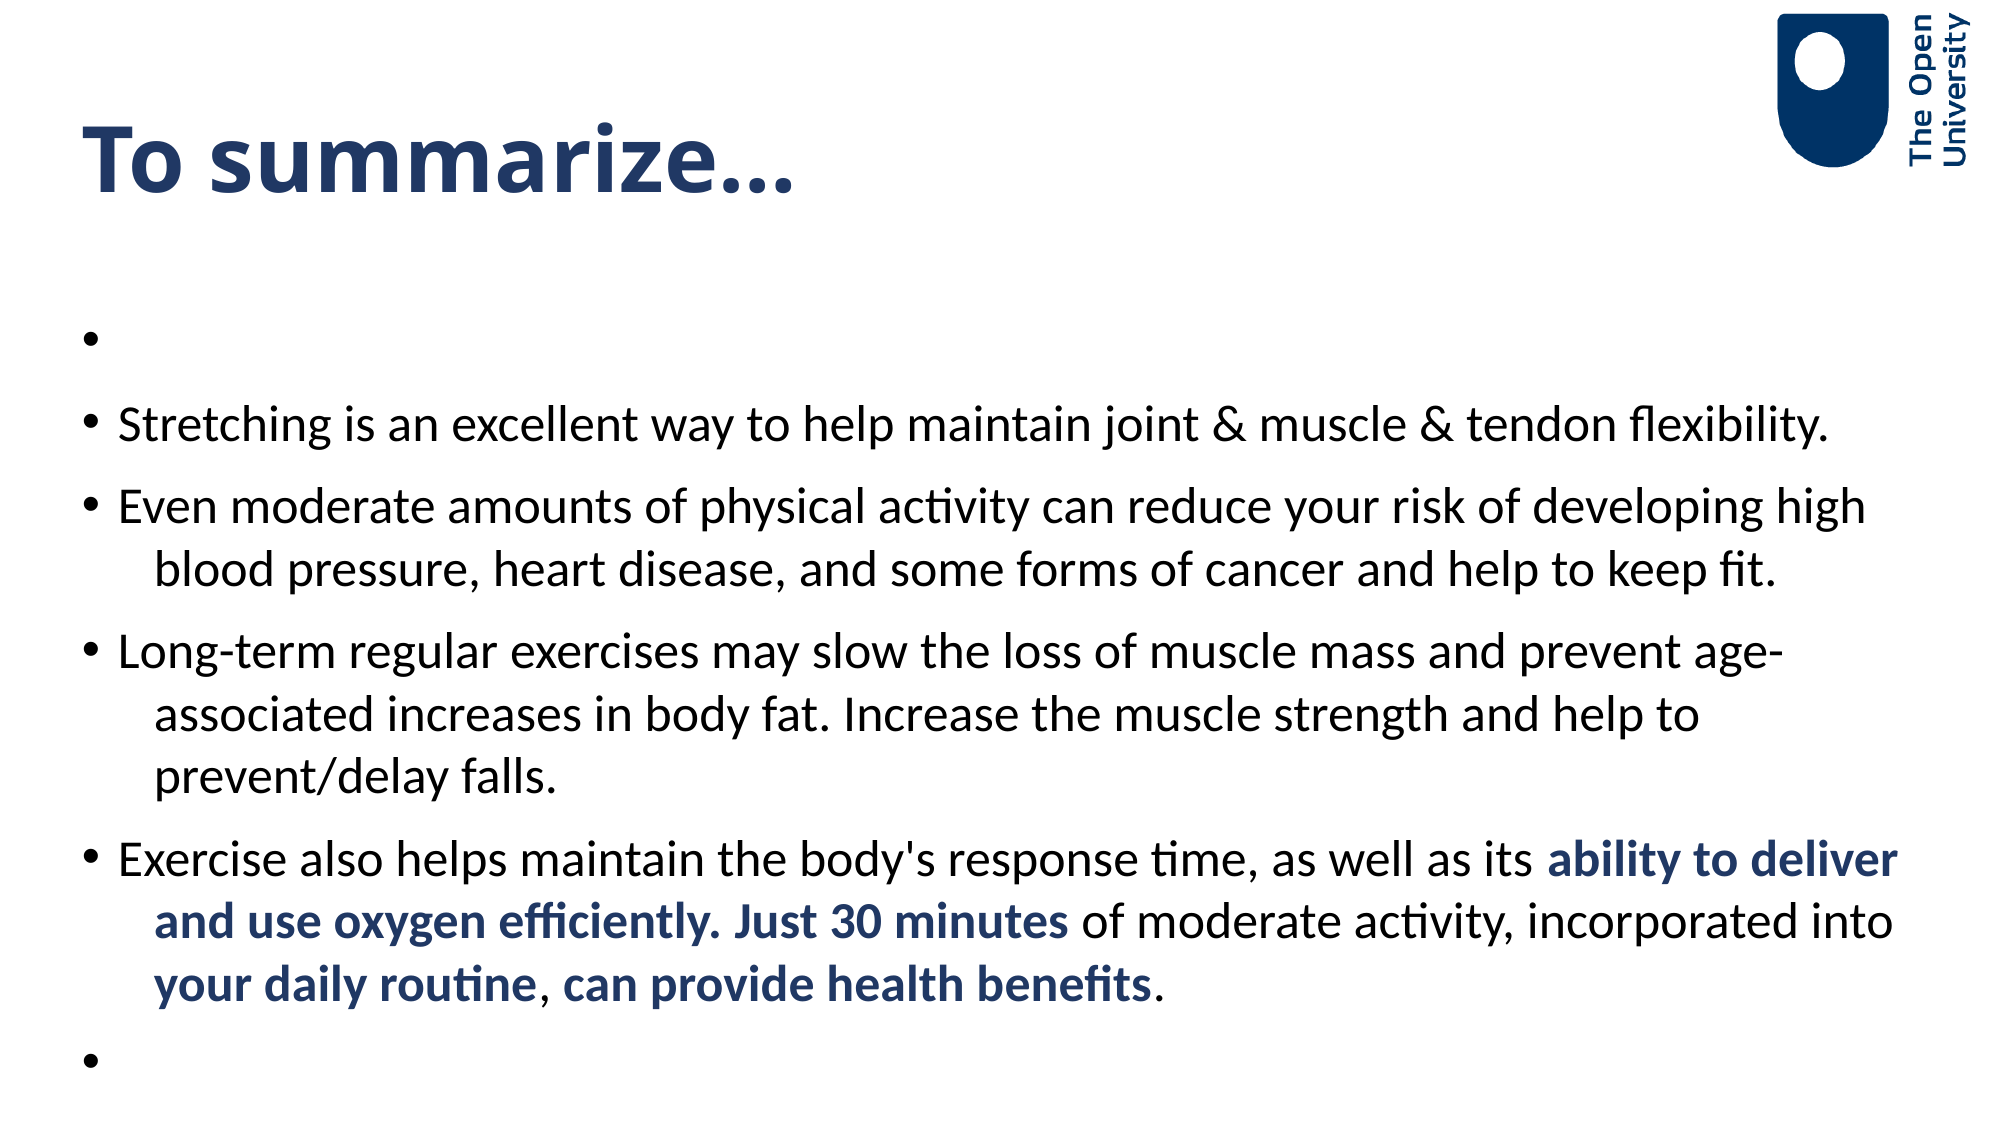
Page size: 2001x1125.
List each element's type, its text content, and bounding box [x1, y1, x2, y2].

list Stretching is an excellent way to help maintain joint & muscle & tendon flexibility. Even moderate amounts of physical activity can reduce your risk of developing high blood pressure, heart disease, and some forms of cancer and help to keep fit. Long-term regular exercises may slow the loss of muscle mass and prevent age-associated increases in body fat. Increase the muscle strength and help to prevent/delay falls. Exercise also helps maintain the body's response time, as well as its ability to deliver and use oxygen efficiently. Just 30 minutes of moderate activity, incorporated into your daily routine, can provide health benefits. [66, 299, 1944, 1066]
picture [1776, 10, 1971, 170]
title To summarize… [66, 54, 1792, 273]
